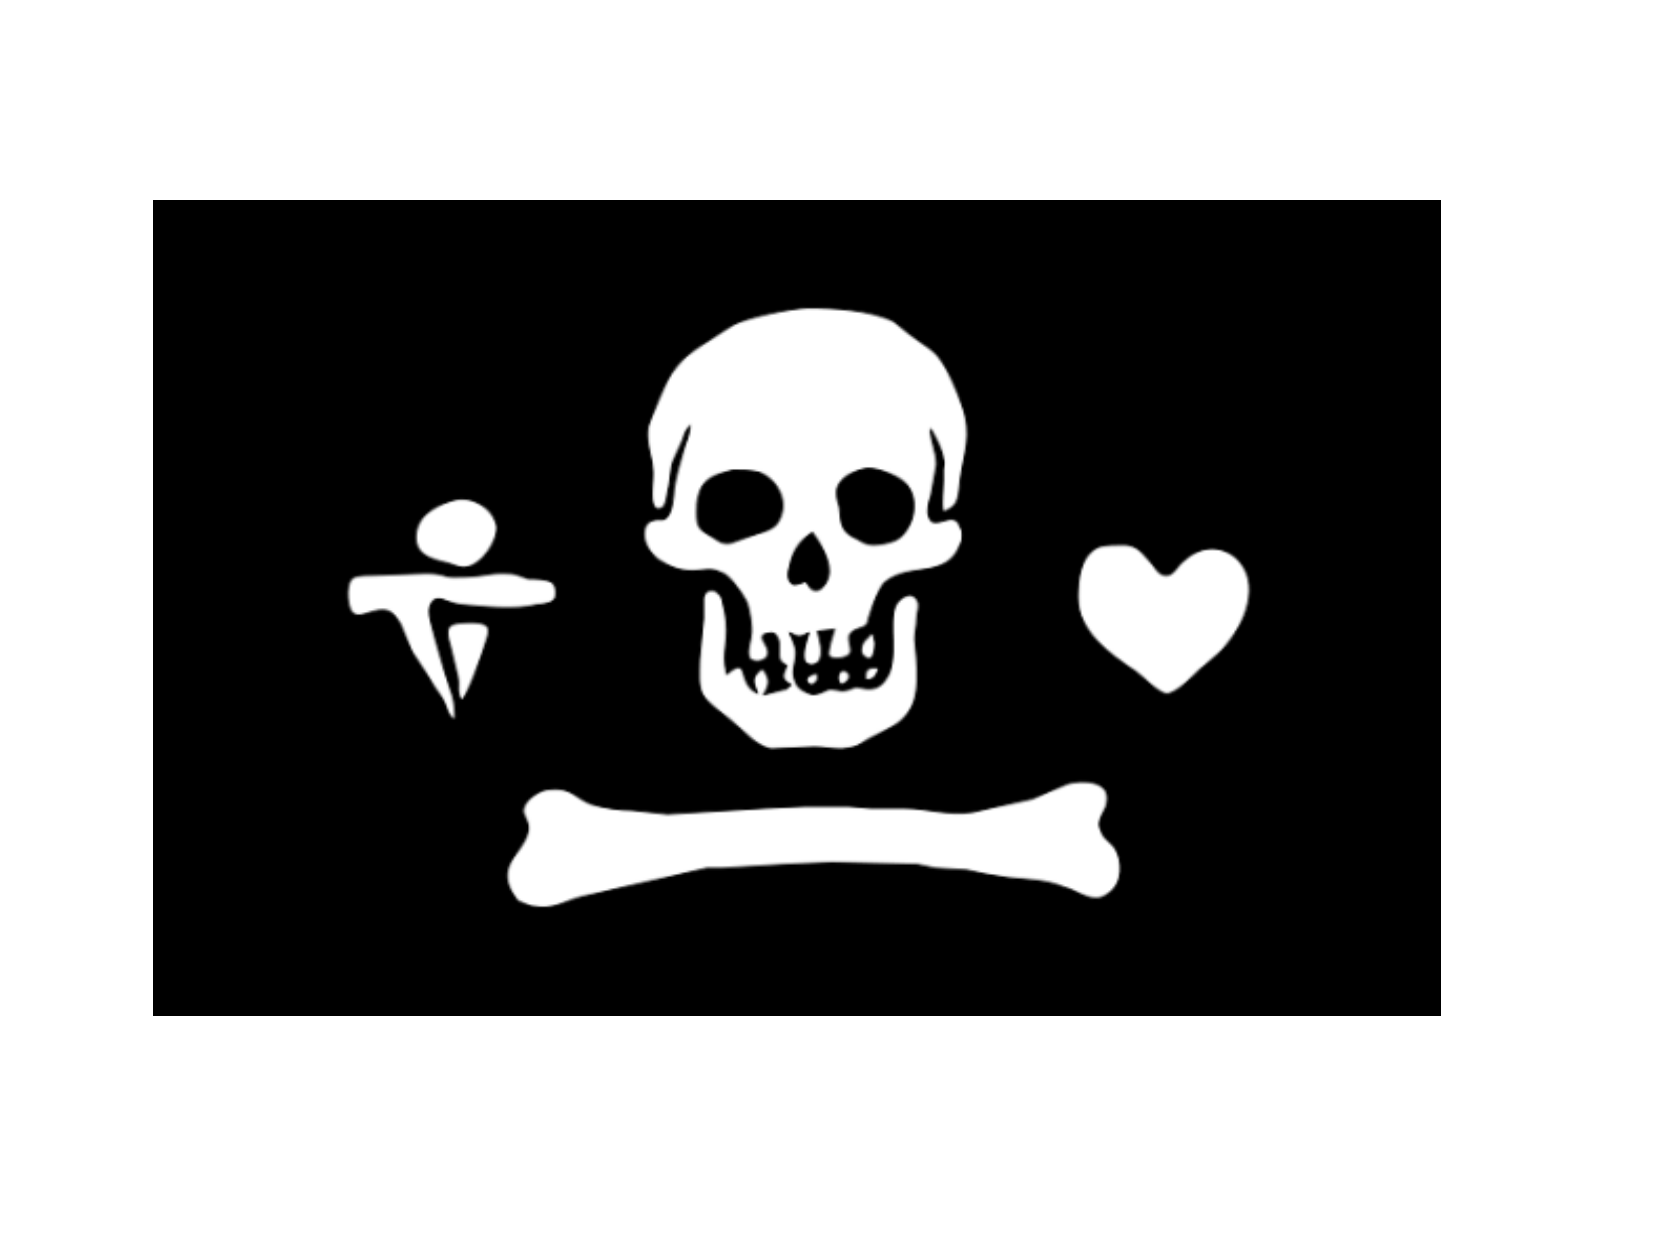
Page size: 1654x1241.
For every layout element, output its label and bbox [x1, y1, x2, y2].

picture [153, 200, 1441, 1016]
